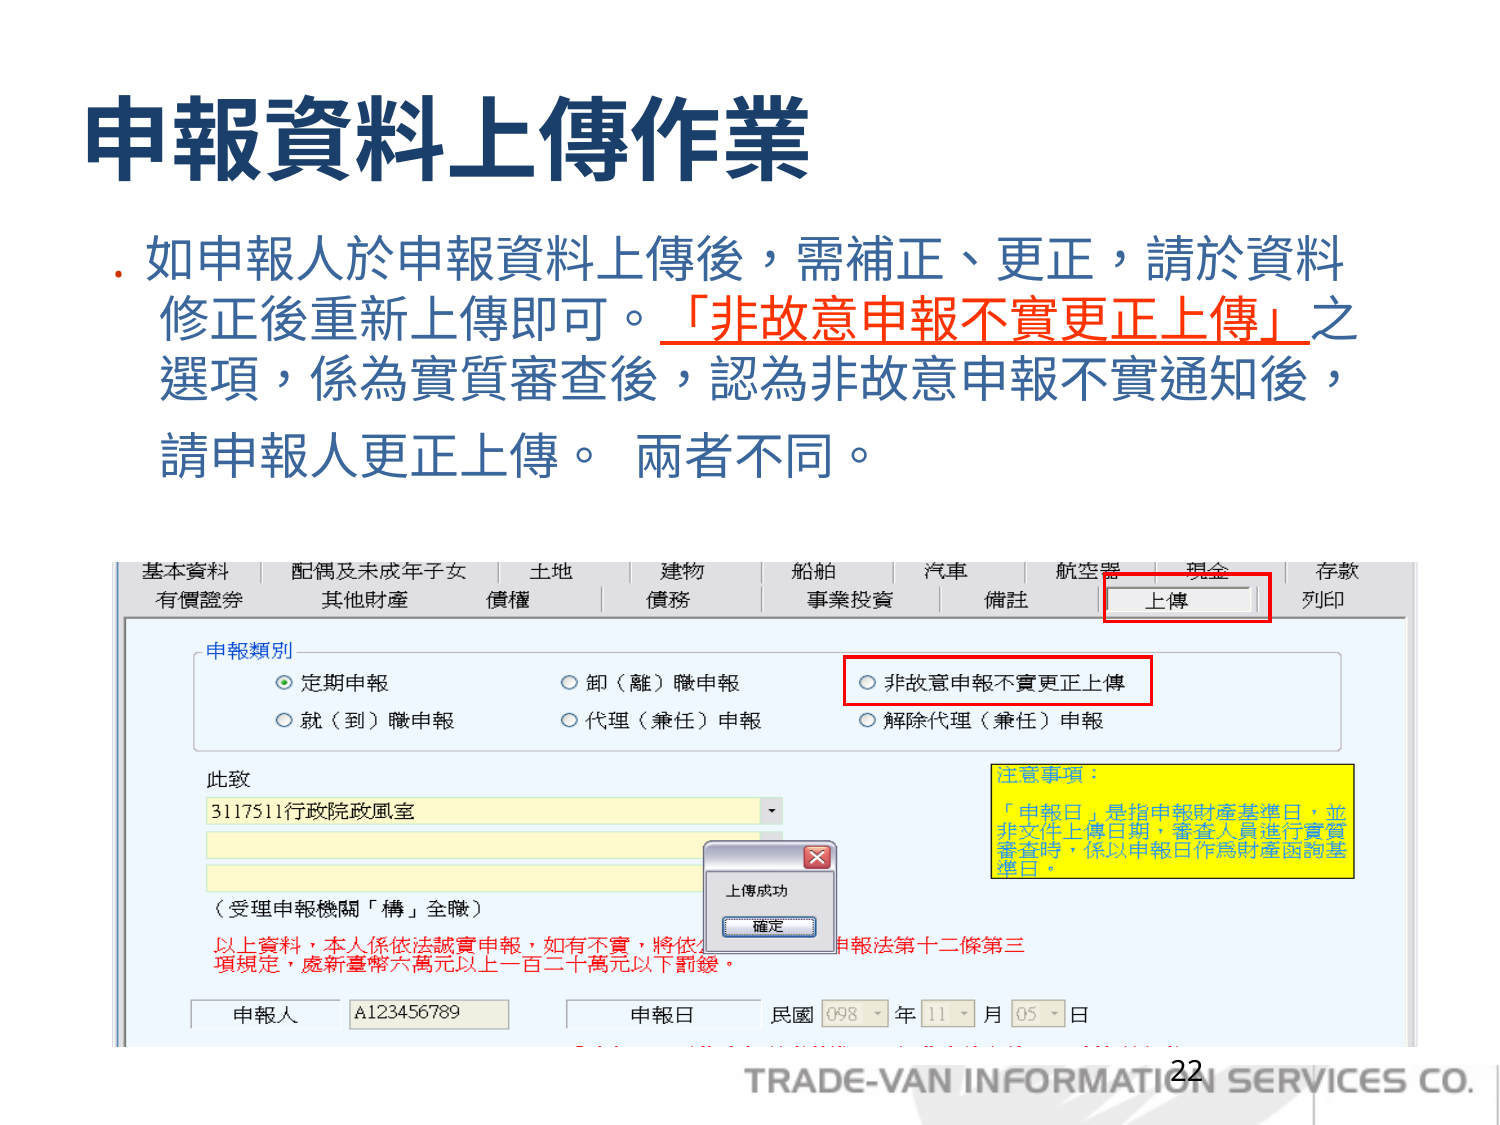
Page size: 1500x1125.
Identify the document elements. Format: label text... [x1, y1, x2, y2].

text_box ․如申報人於申報資料上傳後，需補正、更正，請於資料修正後重新上傳即可。「非故意申報不實更正上傳」之選項，係為實質審查後，認為非故意申報不實通知後，請申報人更正上傳。 兩者不同。 [88, 220, 1399, 456]
text_box [0, 0, 1500, 1100]
text_box 申報資料上傳作業 [65, 43, 1415, 230]
picture [112, 562, 1418, 1047]
